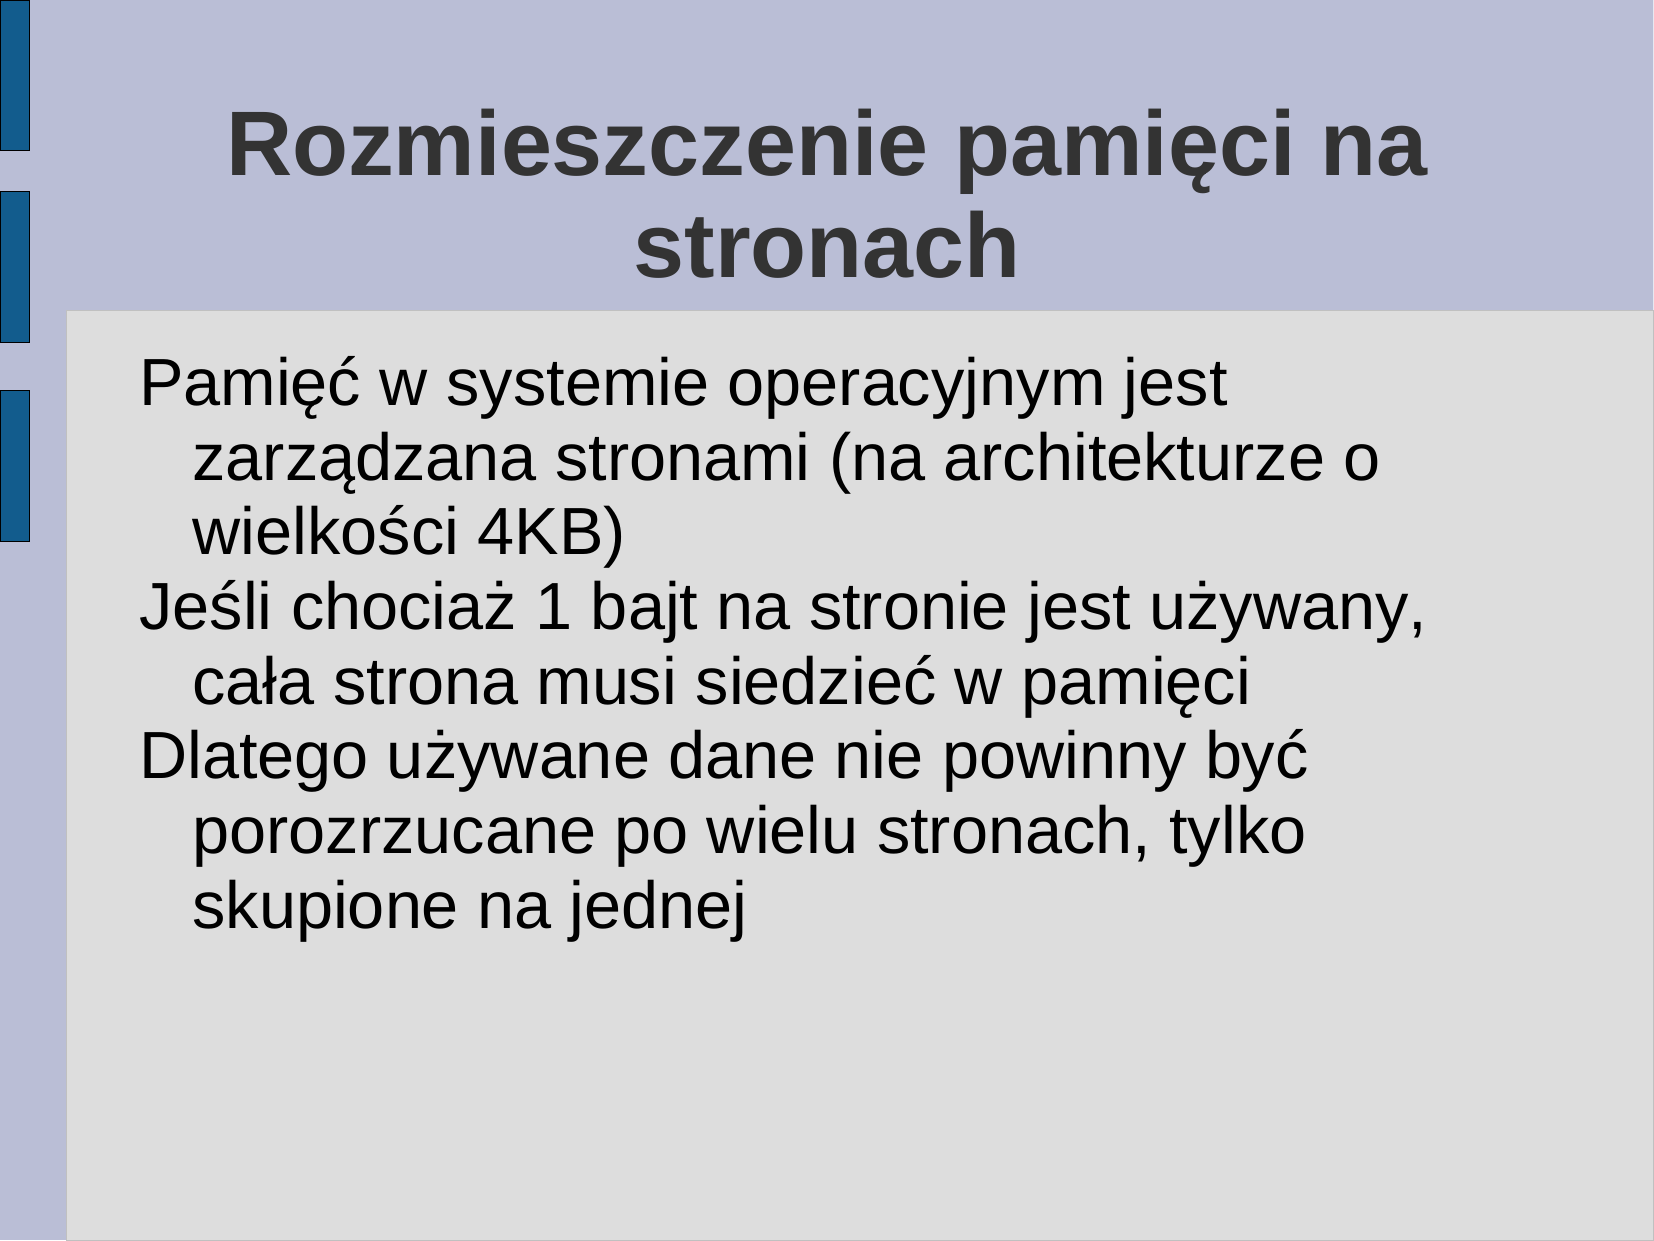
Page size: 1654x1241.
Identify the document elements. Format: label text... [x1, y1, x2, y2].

list Pamięć w systemie operacyjnym jest zarządzana stronami (na architekturze o wielkości 4KB) Jeśli chociaż 1 bajt na stronie jest używany, cała strona musi siedzieć w pamięci Dlatego używane dane nie powinny być porozrzucane po wielu stronach, tylko skupione na jednej [121, 344, 1534, 1127]
title Rozmieszczenie pamięci na stronach [121, 91, 1534, 299]
